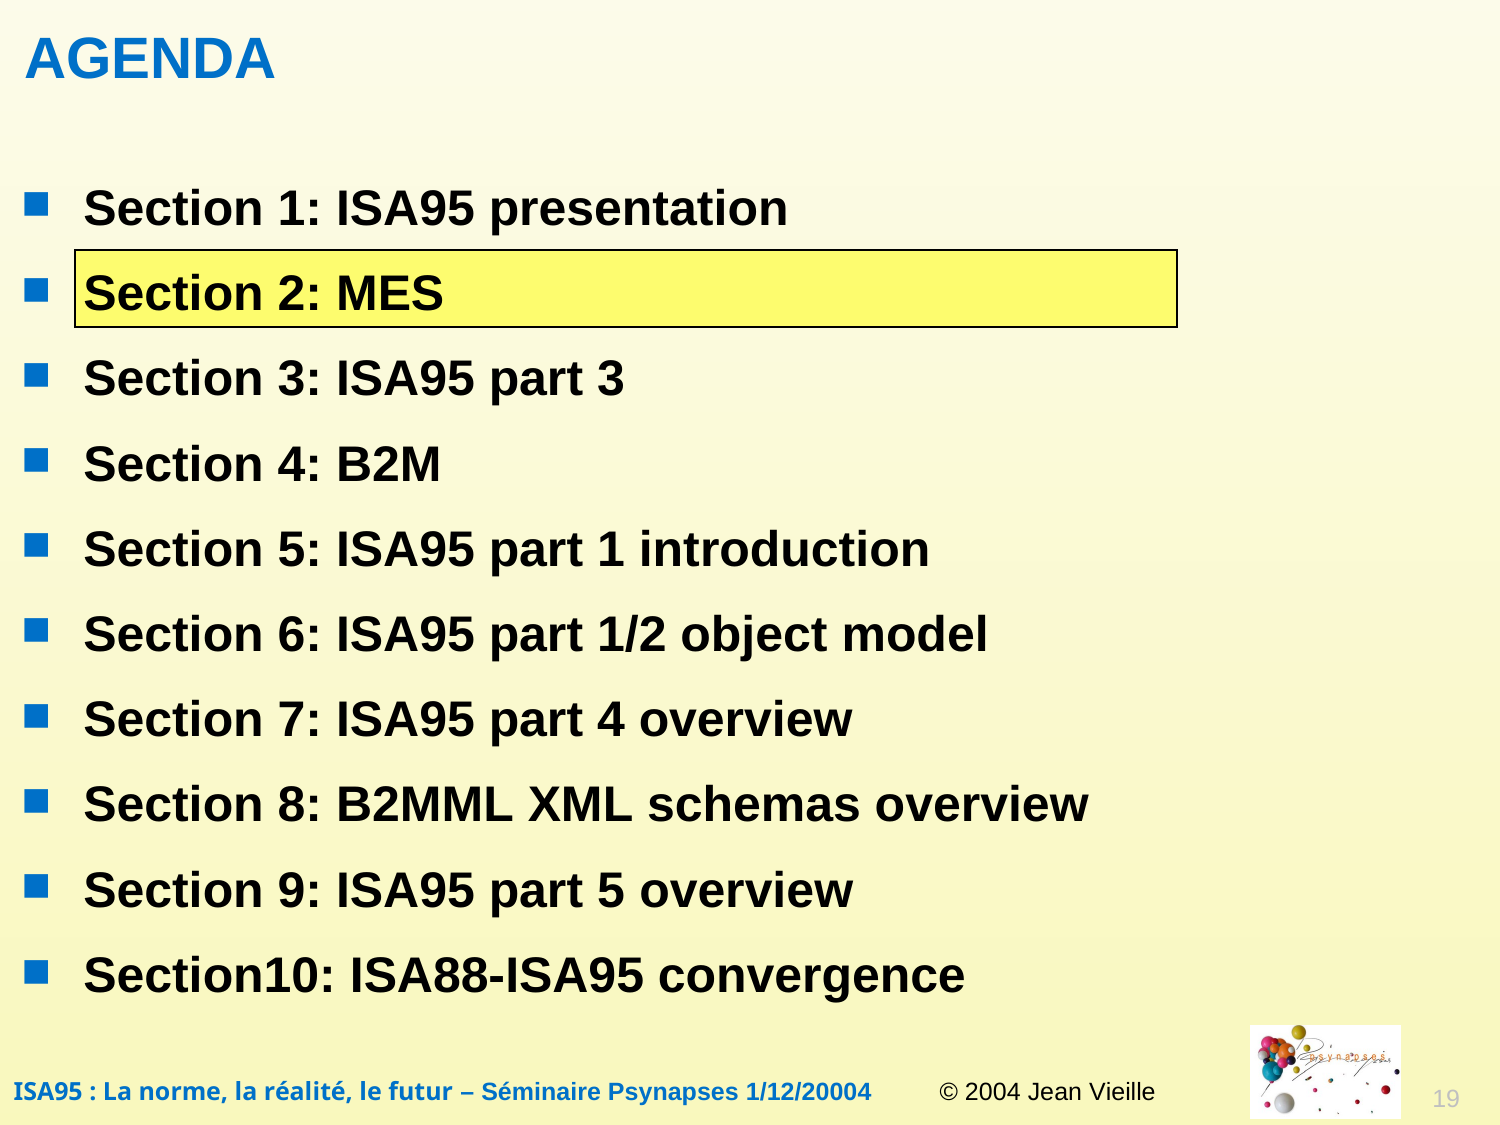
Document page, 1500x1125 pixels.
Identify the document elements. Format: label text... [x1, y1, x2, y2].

list Section 1: ISA95 presentation Section 2: MES Section 3: ISA95 part 3 Section 4: B2M Section 5: ISA95 part 1 introduction Section 6: ISA95 part 1/2 object model Section 7: ISA95 part 4 overview Section 8: B2MML XML schemas overview Section 9: ISA95 part 5 overview Section10: ISA88-ISA95 convergence [12, 174, 1476, 1026]
picture [1250, 1026, 1401, 1119]
title AGENDA [9, 12, 1476, 151]
